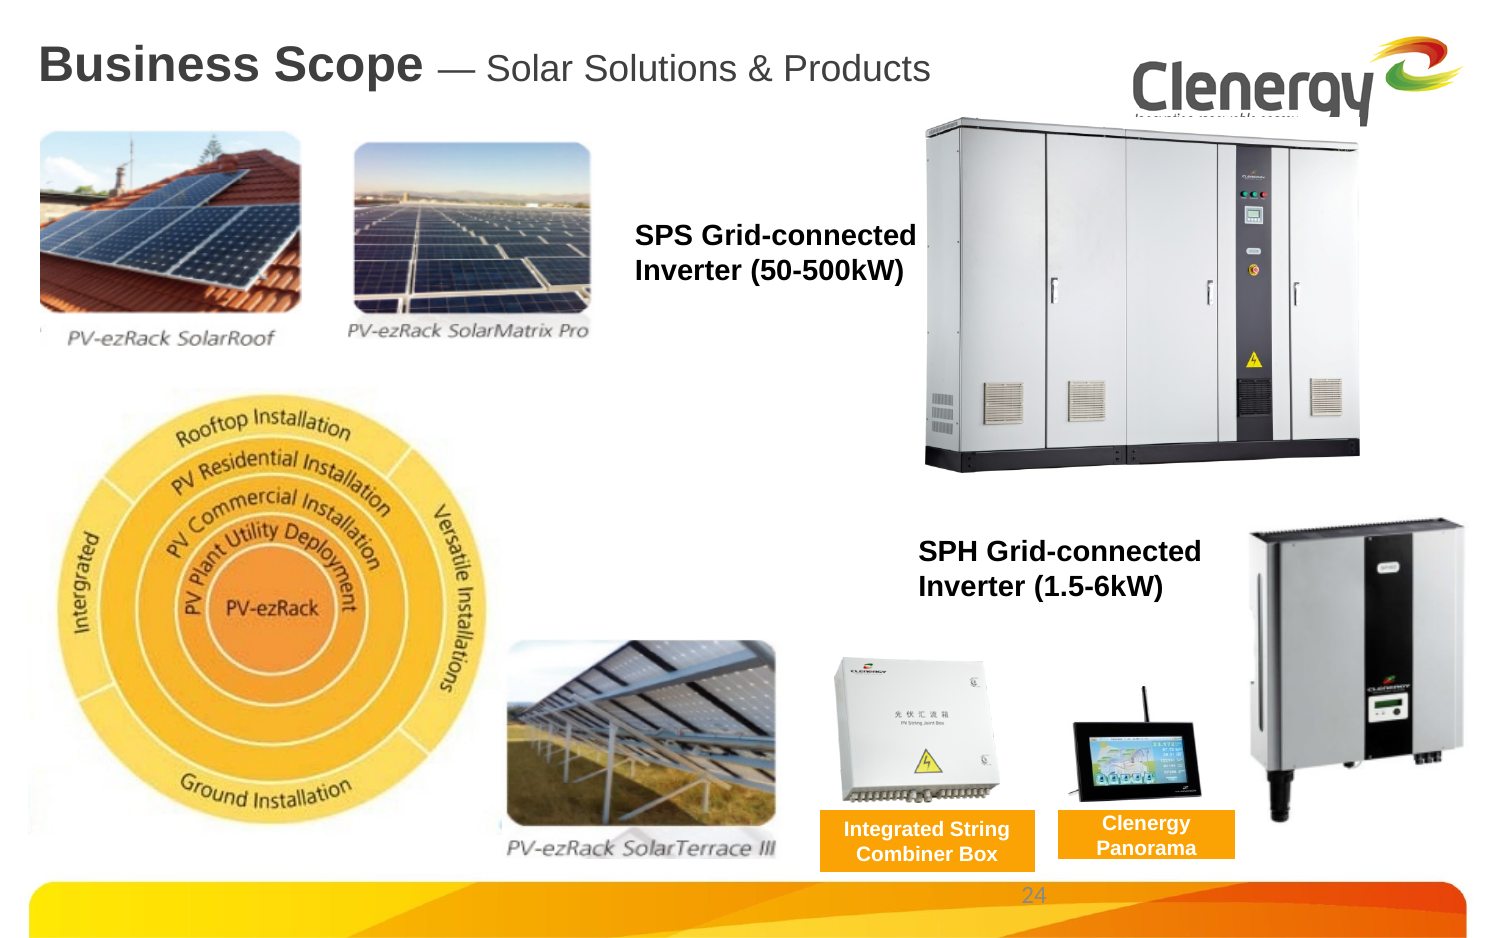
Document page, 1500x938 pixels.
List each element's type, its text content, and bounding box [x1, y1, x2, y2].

text_box Clenergy Panorama [1058, 811, 1235, 859]
text_box SPH Grid-connected Inverter (1.5-6kW) [903, 524, 1235, 611]
text_box Business Scope — Solar Solutions & Products [23, 23, 975, 99]
text_box SPS Grid-connected Inverter (50-500kW) [620, 208, 951, 295]
text_box <編號> [711, 868, 1062, 919]
text_box Integrated String Combiner Box [820, 811, 1034, 871]
picture [0, 0, 1500, 938]
